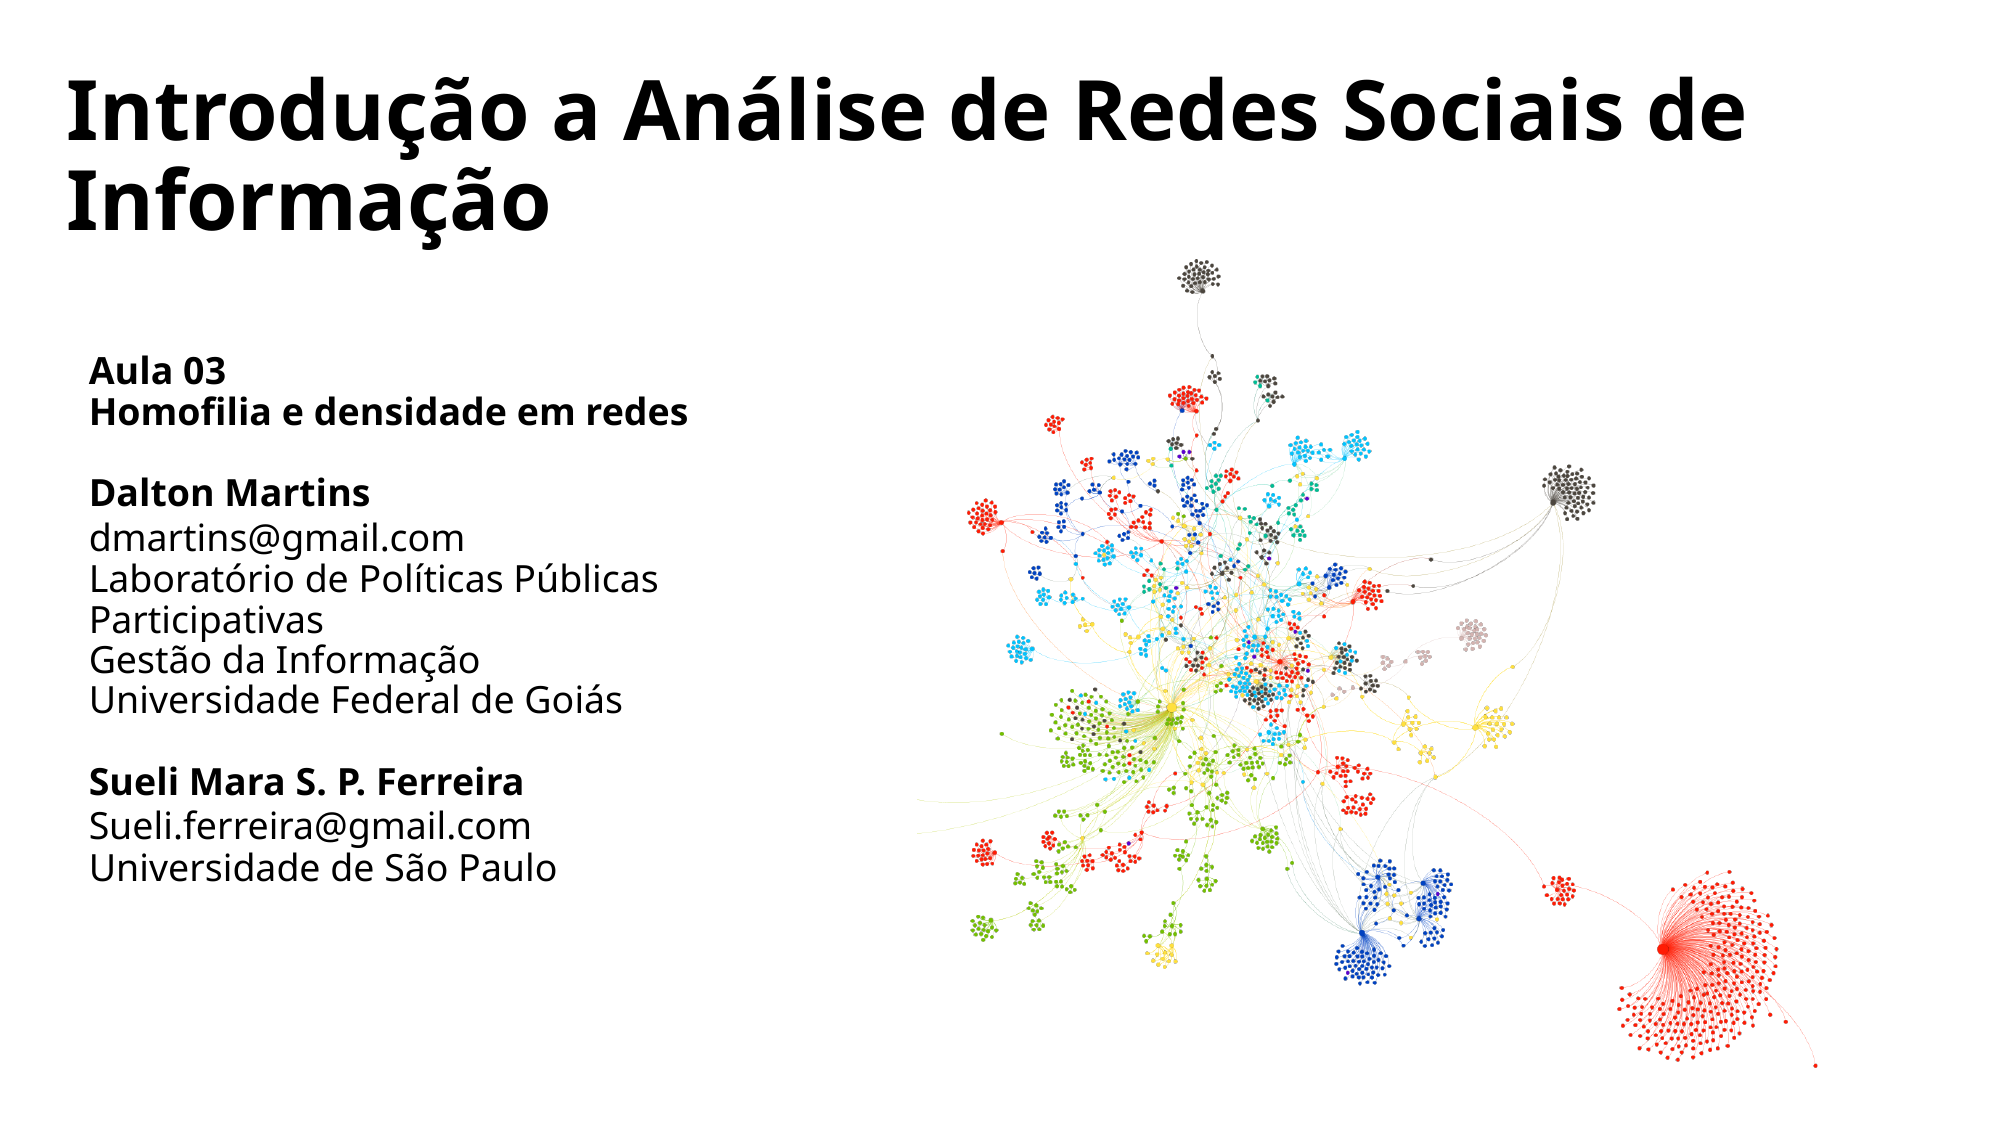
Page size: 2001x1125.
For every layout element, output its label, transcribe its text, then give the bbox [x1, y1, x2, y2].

picture [917, 232, 1852, 1103]
subtitle Aula 03 Homofilia e densidade em redes Dalton Martins dmartins@gmail.com Laboratório de Políticas Públicas Participativas Gestão da Informação Universidade Federal de Goiás Sueli Mara S. P. Ferreira Sueli.ferreira@gmail.com Universidade de São Paulo [73, 345, 917, 990]
title Introdução a Análise de Redes Sociais de Informação [52, 60, 1900, 200]
